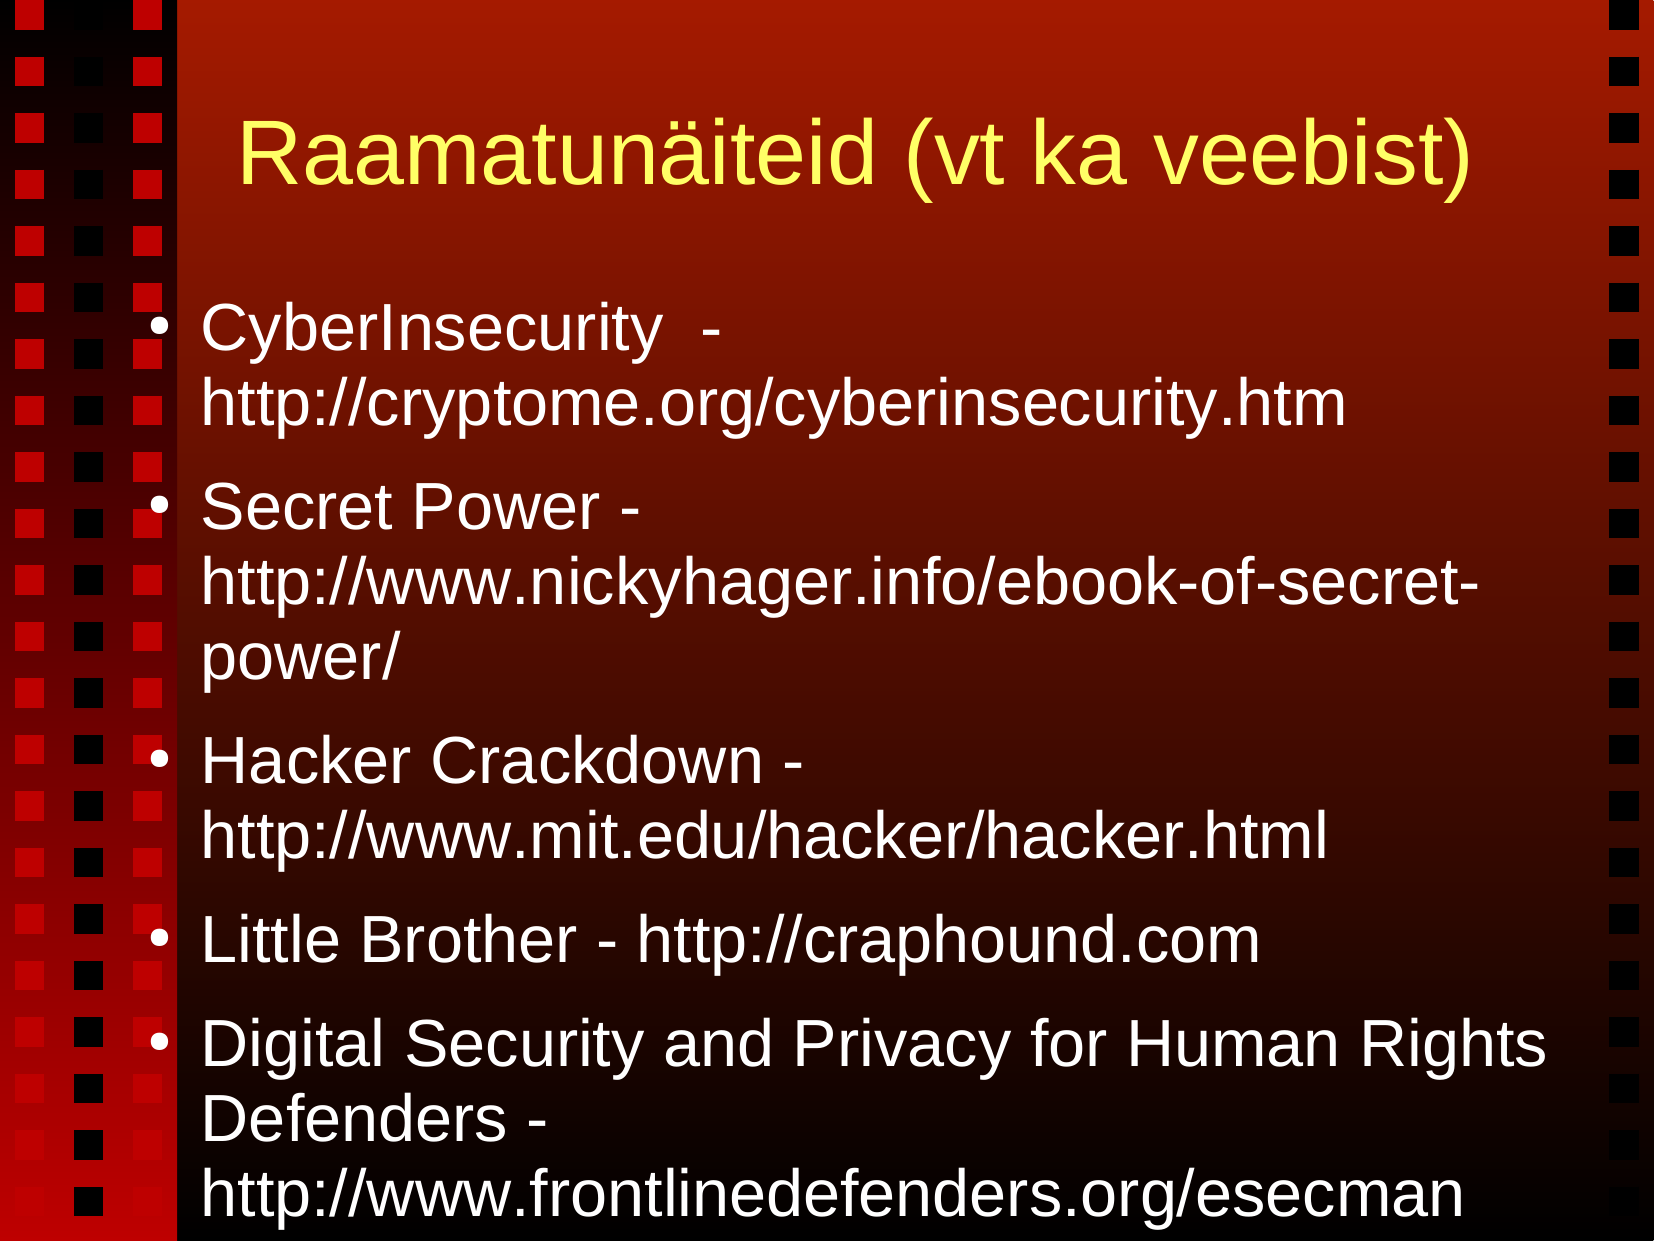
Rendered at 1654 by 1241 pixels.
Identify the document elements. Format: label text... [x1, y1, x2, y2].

list CyberInsecurity - http://cryptome.org/cyberinsecurity.htm Secret Power - http://www.nickyhager.info/ebook-of-secret-power/ Hacker Crackdown - http://www.mit.edu/hacker/hacker.html Little Brother - http://craphound.com Digital Security and Privacy for Human Rights Defenders - http://www.frontlinedefenders.org/esecman [129, 290, 1571, 1241]
title Raamatunäiteid (vt ka veebist) [236, 49, 1571, 257]
